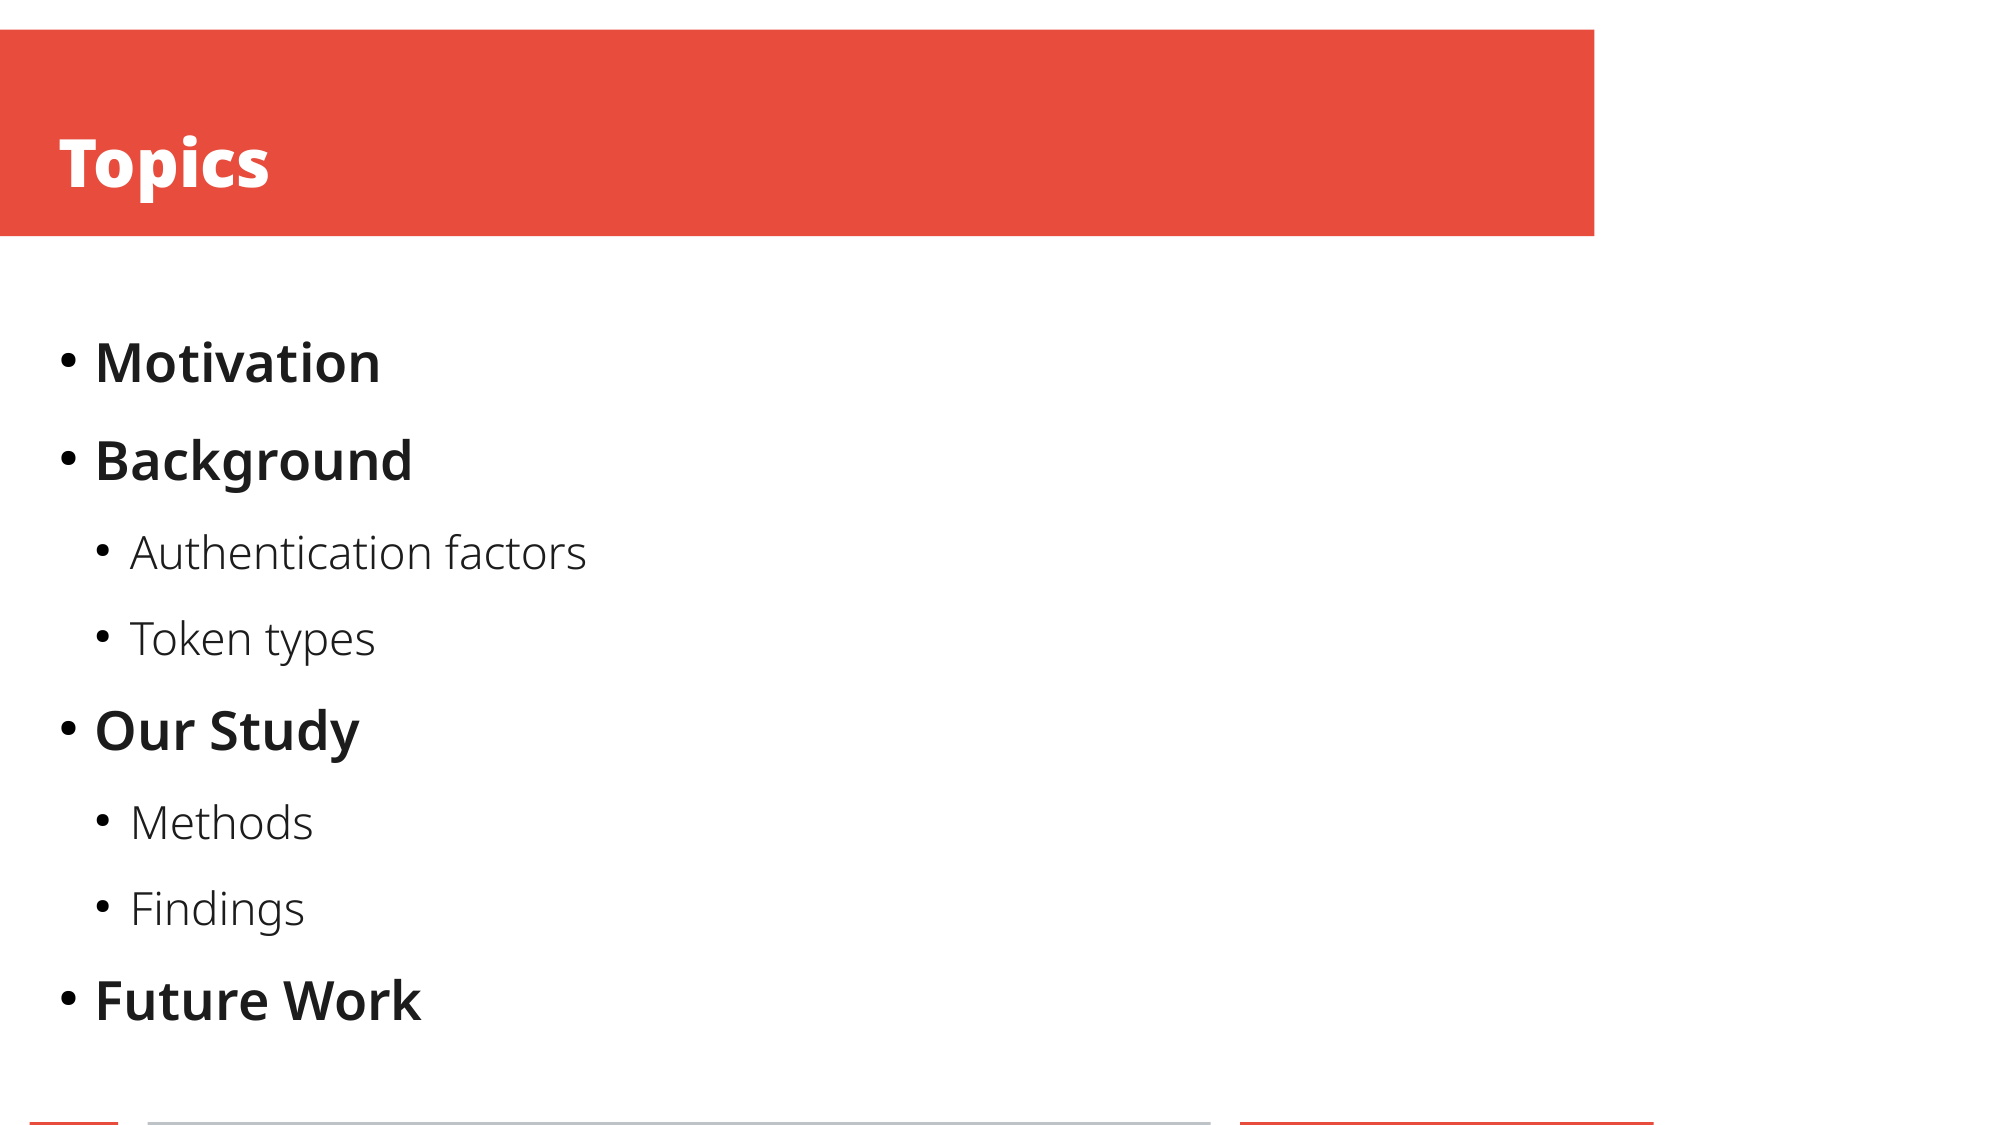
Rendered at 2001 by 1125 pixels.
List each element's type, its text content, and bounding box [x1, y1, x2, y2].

list Motivation Background Authentication factors Token types Our Study Methods Findings Future Work [59, 324, 1565, 1093]
title Topics [59, 59, 1595, 207]
